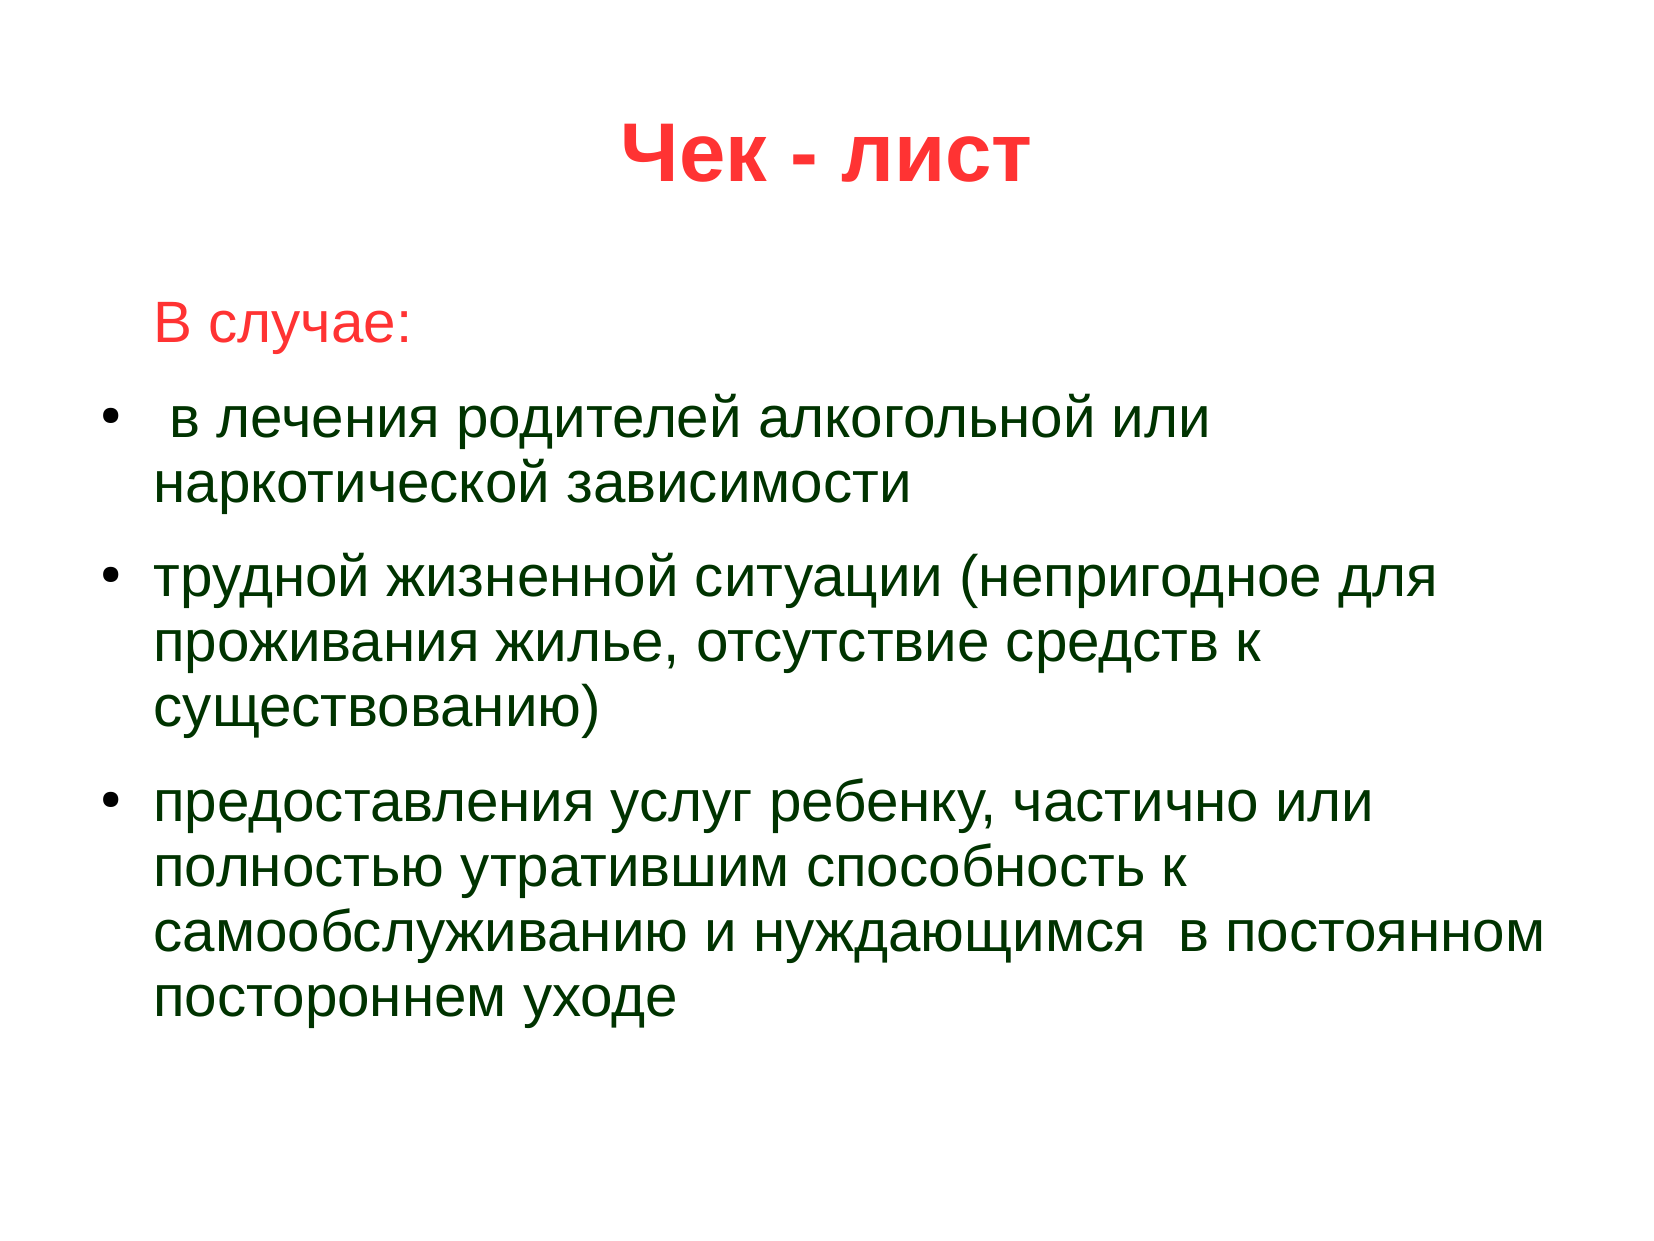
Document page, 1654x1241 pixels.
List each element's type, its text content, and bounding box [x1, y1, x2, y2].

title Чек - лист [82, 49, 1571, 257]
list В случае: в лечения родителей алкогольной или наркотической зависимости трудной жизненной ситуации (непригодное для проживания жилье, отсутствие средств к существованию) предоставления услуг ребенку, частично или полностью утратившим способность к самообслуживанию и нуждающимся в постоянном постороннем уходе [82, 290, 1571, 1109]
